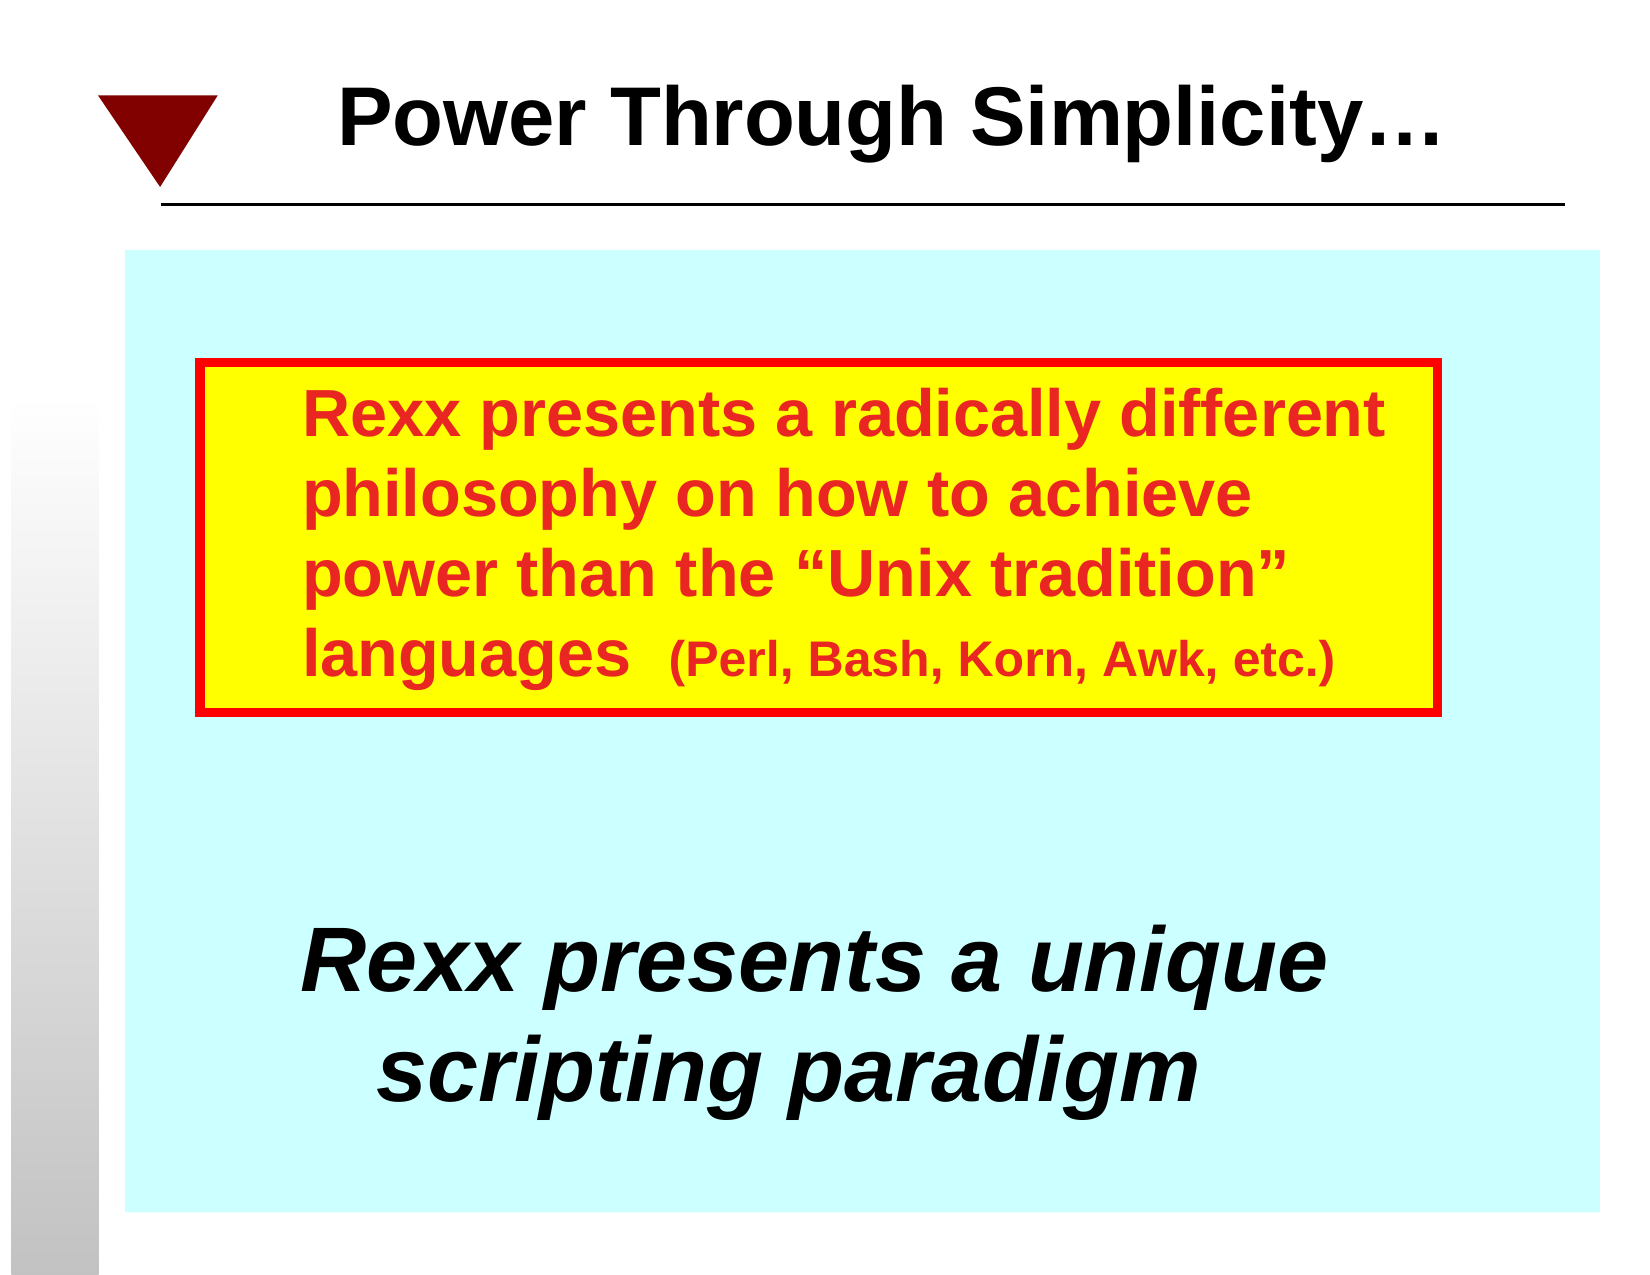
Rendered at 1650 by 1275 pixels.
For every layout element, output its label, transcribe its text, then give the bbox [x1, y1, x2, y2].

list Power Through Simplicity… [337, 62, 1575, 163]
text_box [98, 95, 218, 187]
text_box Rexx presents a unique scripting paradigm [299, 899, 1600, 1000]
text_box [11, 396, 99, 1275]
text_box [125, 249, 1600, 1213]
text_box Rexx presents a radically different philosophy on how to achieve power than the “Unix tradition” languages (Perl, Bash, Korn, Awk, etc.) [287, 362, 1475, 698]
